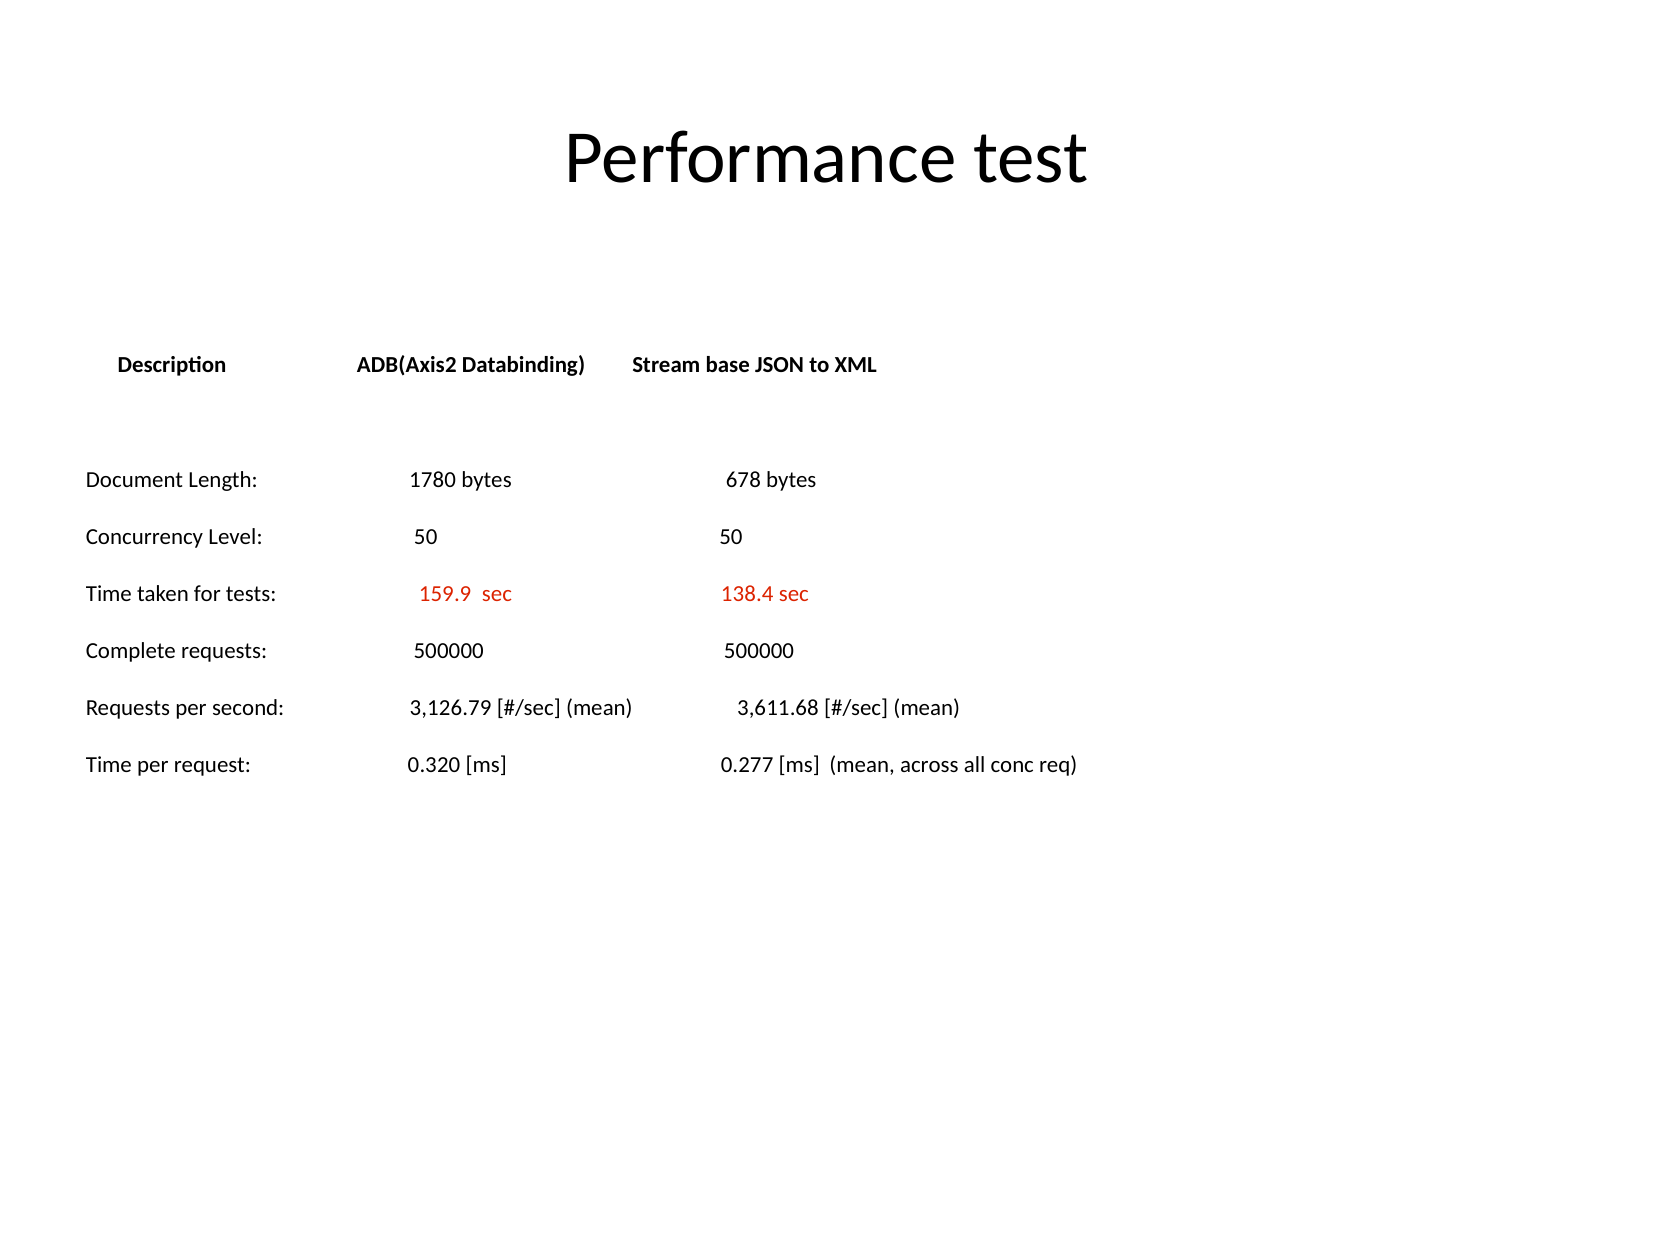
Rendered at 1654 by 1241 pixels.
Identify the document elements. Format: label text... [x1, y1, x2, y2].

list Description ADB(Axis2 Databinding) Stream base JSON to XML Document Length: 1780 bytes 678 bytes Concurrency Level: 50 50 Time taken for tests: 159.9 sec 138.4 sec Complete requests: 500000 500000 Requests per second: 3,126.79 [#/sec] (mean) 3,611.68 [#/sec] (mean) Time per request: 0.320 [ms] 0.277 [ms] (mean, across all conc req) [70, 342, 1560, 1161]
title Performance test [82, 49, 1571, 257]
